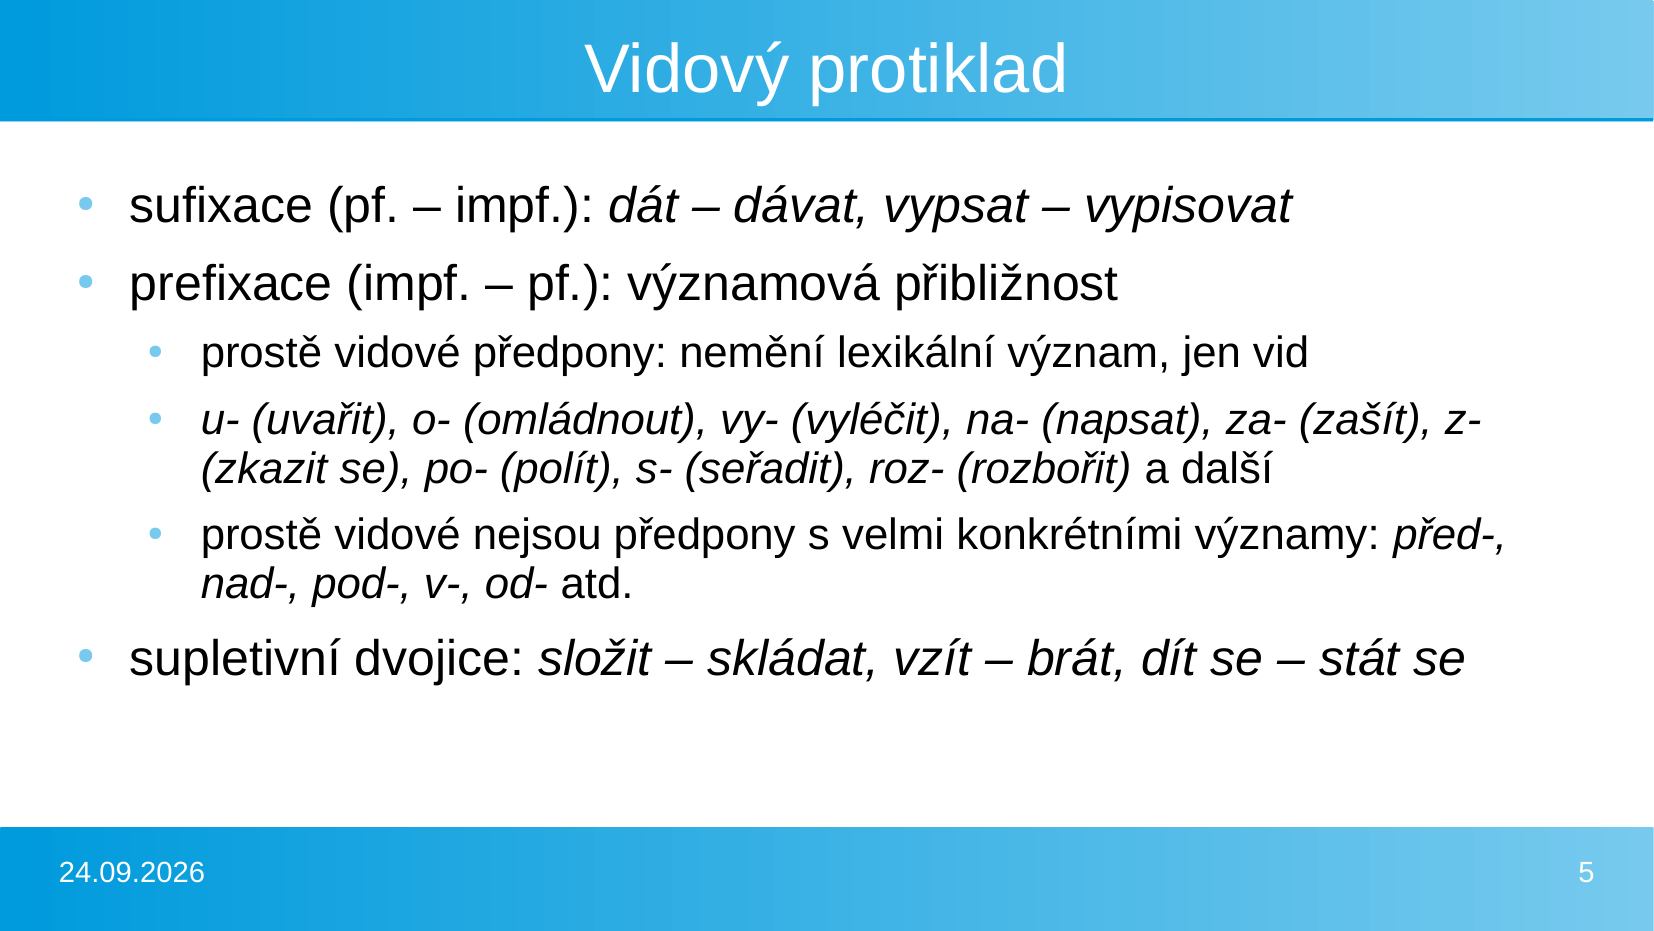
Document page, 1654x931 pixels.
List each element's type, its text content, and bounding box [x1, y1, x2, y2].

title Vidový protiklad [59, 29, 1595, 108]
list sufixace (pf. – impf.): dát – dávat, vypsat – vypisovat prefixace (impf. – pf.): významová přibližnost prostě vidové předpony: nemění lexikální význam, jen vid u- (uvařit), o- (omládnout), vy- (vyléčit), na- (napsat), za- (zašít), z- (zkazit se), po- (polít), s- (seřadit), roz- (rozbořit) a další prostě vidové nejsou předpony s velmi konkrétními významy: před-, nad-, pod-, v-, od- atd. supletivní dvojice: složit – skládat, vzít – brát, dít se – stát se [59, 177, 1595, 768]
